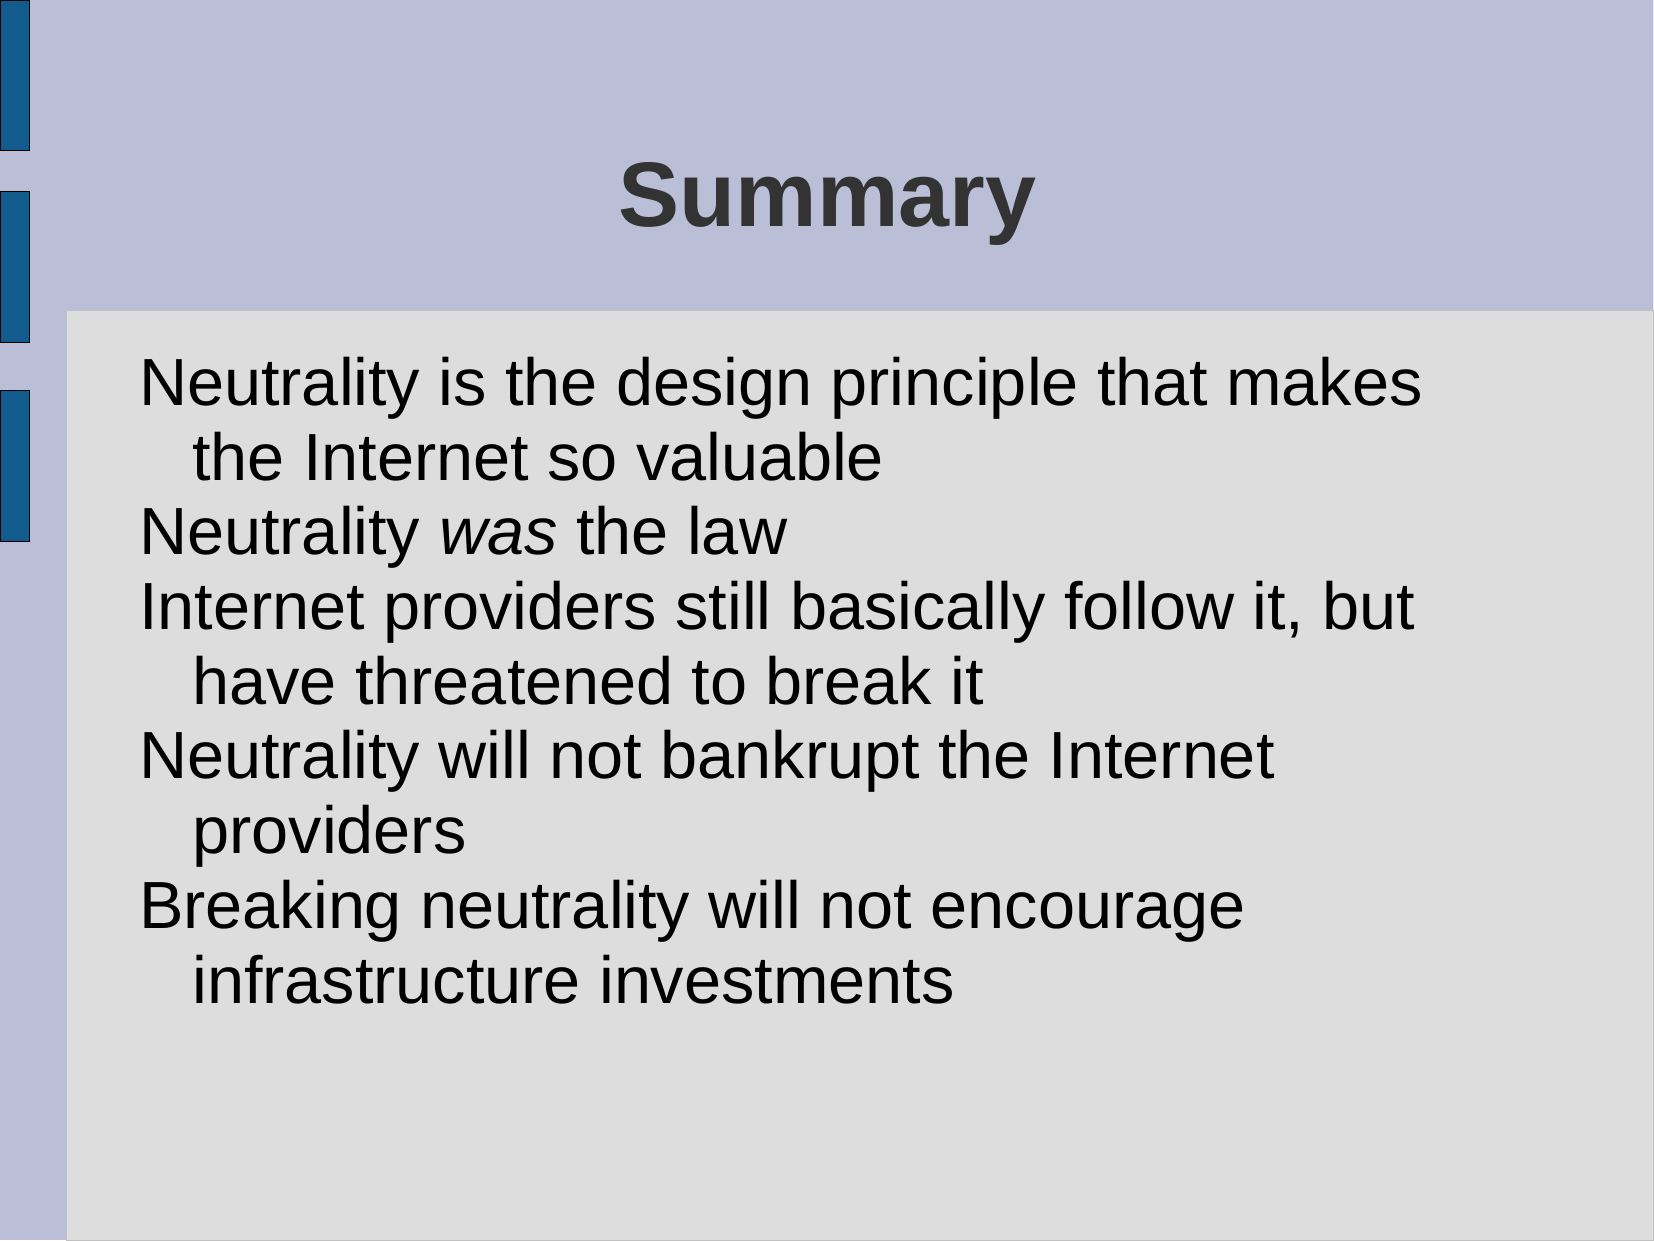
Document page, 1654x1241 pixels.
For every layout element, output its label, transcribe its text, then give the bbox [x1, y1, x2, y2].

list Neutrality is the design principle that makes the Internet so valuable Neutrality was the law Internet providers still basically follow it, but have threatened to break it Neutrality will not bankrupt the Internet providers Breaking neutrality will not encourage infrastructure investments [121, 344, 1534, 1151]
title Summary [121, 91, 1534, 299]
